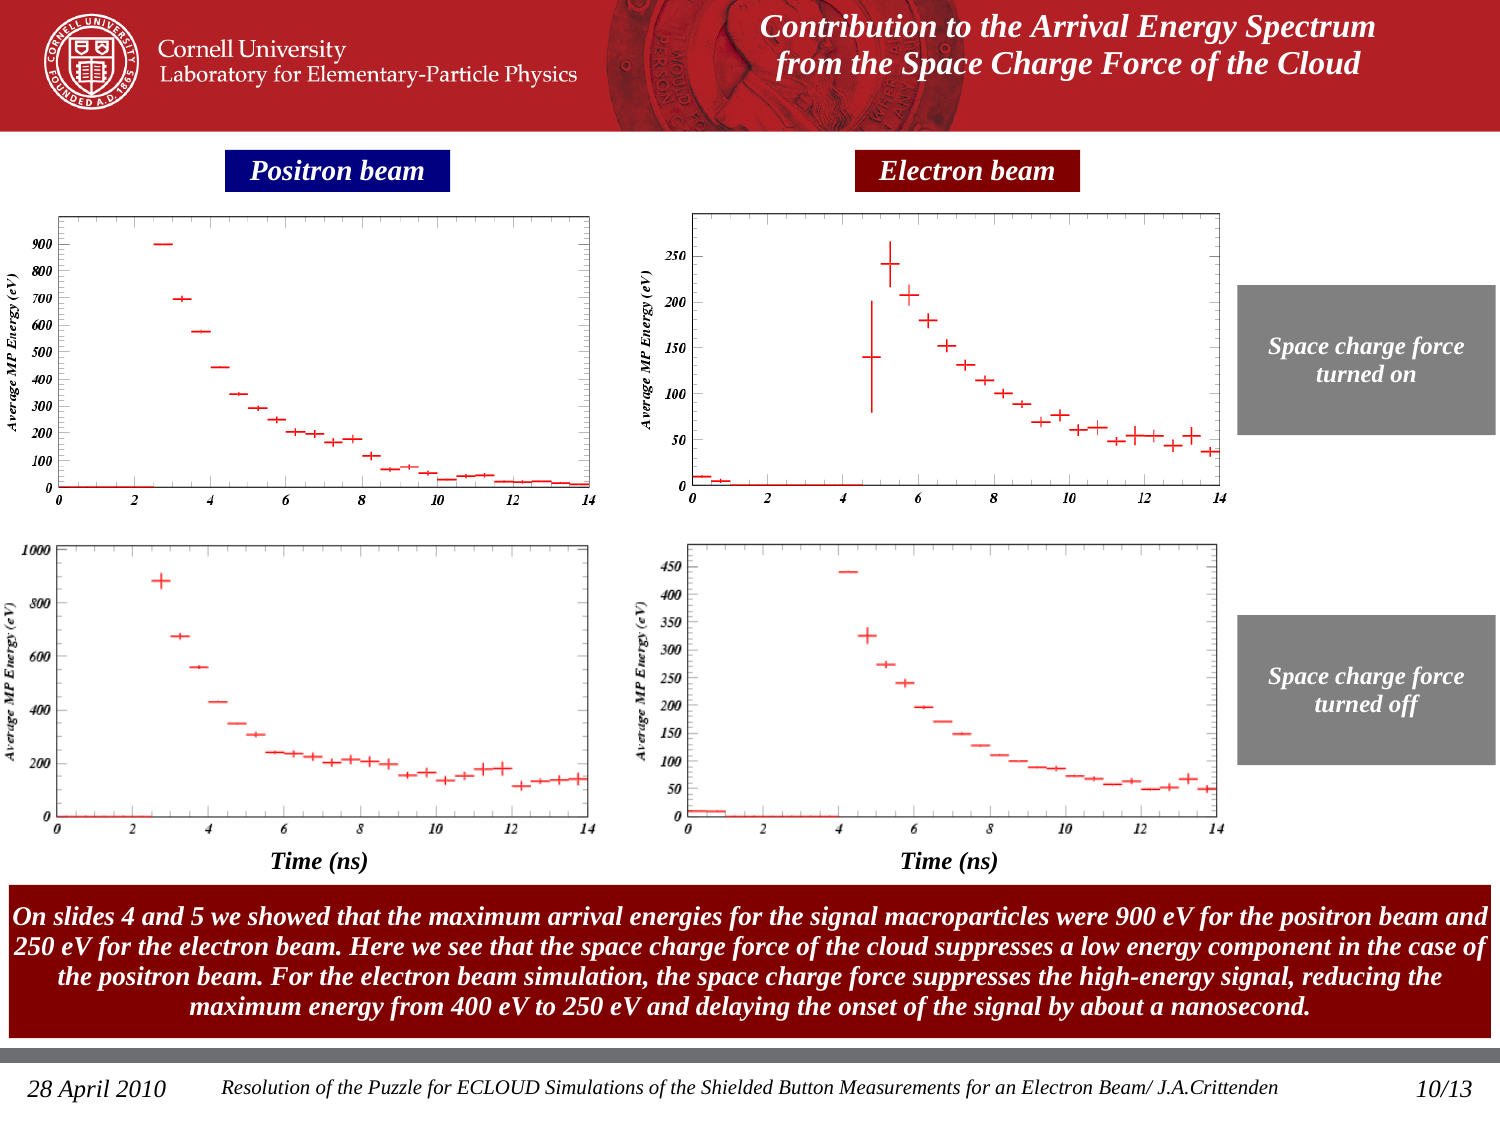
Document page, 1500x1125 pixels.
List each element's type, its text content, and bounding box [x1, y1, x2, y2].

picture [0, 209, 601, 511]
text_box Contribution to the Arrival Energy Spectrum from the Space Charge Force of the Cloud [637, 0, 1500, 128]
text_box Time (ns) [255, 840, 406, 892]
text_box Space charge force turned off [1237, 615, 1496, 766]
picture [630, 539, 1231, 841]
picture [0, 0, 1500, 132]
picture [0, 539, 601, 841]
picture [630, 209, 1231, 511]
text_box Positron beam [225, 149, 451, 192]
text_box Time (ns) [885, 840, 1036, 892]
text_box Space charge force turned on [1237, 285, 1496, 436]
text_box Electron beam [855, 149, 1081, 192]
text_box On slides 4 and 5 we showed that the maximum arrival energies for the signal macroparticles were 900 eV for the positron beam and 250 eV for the electron beam. Here we see that the space charge force of the cloud suppresses a low energy component in the case of the positron beam. For the electron beam simulation, the space charge force suppresses the high-energy signal, reducing the maximum energy from 400 eV to 250 eV and delaying the onset of the signal by about a nanosecond. [8, 884, 1491, 1039]
